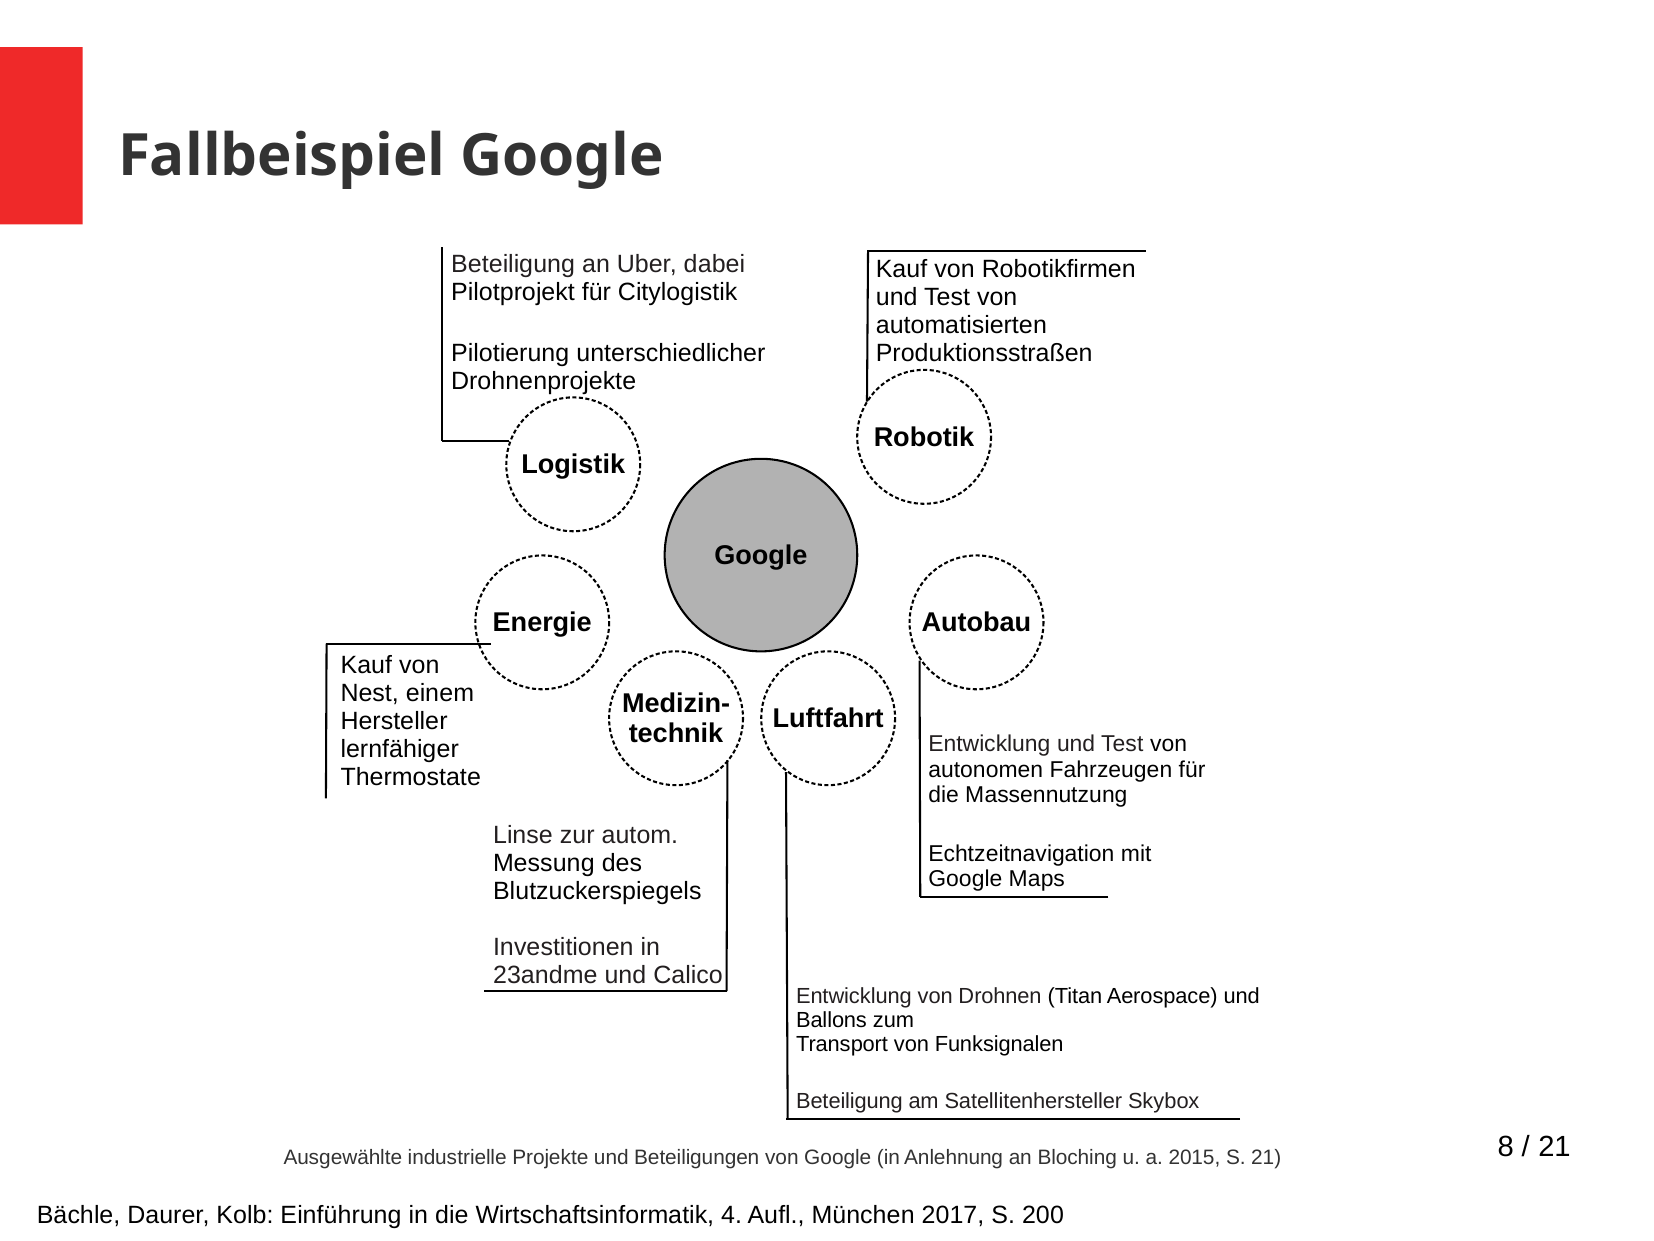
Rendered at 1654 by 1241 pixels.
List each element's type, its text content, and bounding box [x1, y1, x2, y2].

text_box Autobau [909, 555, 1044, 690]
text_box Bächle, Daurer, Kolb: Einführung in die Wirtschaftsinformatik, 4. Aufl., München 2017, S. 200 [22, 1193, 1084, 1237]
text_box Logistik [506, 414, 641, 532]
text_box Energie [475, 555, 610, 690]
text_box Beteiligung an Uber, dabei Pilotprojekt für Citylogistik Pilotierung unterschiedlicher Drohnenprojekte [436, 242, 792, 414]
text_box Robotik [857, 384, 992, 504]
list Ausgewählte industrielle Projekte und Beteiligungen von Google (in Anlehnung an Bloching u. a. 2015, S. 21) [283, 1145, 1347, 1182]
text_box Entwicklung von Drohnen (Titan Aerospace) und Ballons zum Transport von Funksignalen Beteiligung am Satellitenhersteller Skybox [781, 975, 1300, 1164]
title Fallbeispiel Google [118, 49, 1571, 257]
text_box Entwicklung und Test von autonomen Fahrzeugen für die Massennutzung Echtzeitnavigation mit Google Maps [913, 723, 1235, 901]
text_box Linse zur autom. Messung des Blutzuckerspiegels Investitionen in 23andme und Calico [478, 813, 745, 1004]
text_box Kauf von Nest, einem Hersteller lernfähiger Thermostate [327, 643, 508, 799]
text_box Google [664, 458, 858, 652]
text_box Kauf von Robotikfirmen und Test von automatisierten Produktionsstraßen [861, 247, 1193, 384]
text_box Luftfahrt [761, 651, 896, 786]
text_box Medizin- technik [609, 651, 744, 786]
